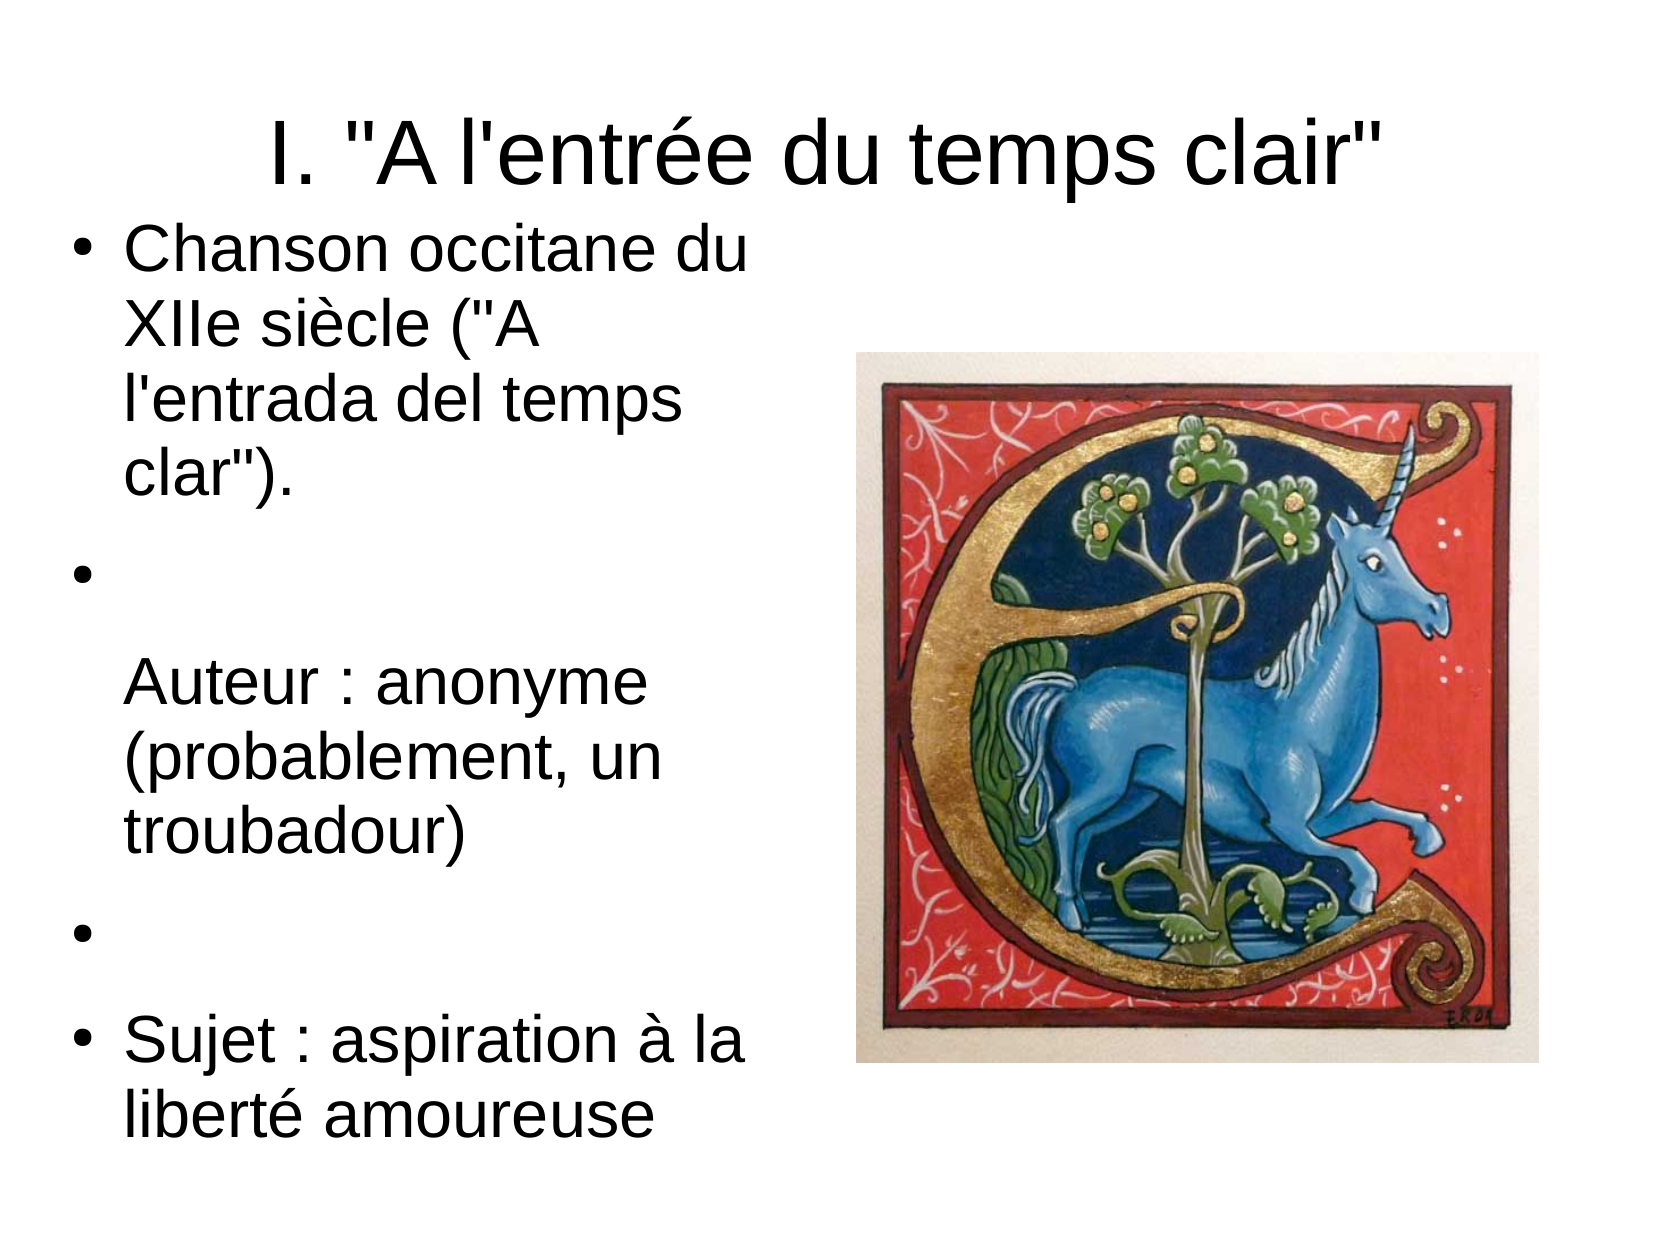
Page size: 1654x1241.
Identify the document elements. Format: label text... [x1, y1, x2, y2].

title I. "A l'entrée du temps clair" [82, 49, 1571, 257]
list Chanson occitane du XIIe siècle ("A l'entrada del temps clar"). Auteur : anonyme (probablement, un troubadour) Sujet : aspiration à la liberté amoureuse [53, 211, 798, 1152]
picture [856, 352, 1539, 1063]
